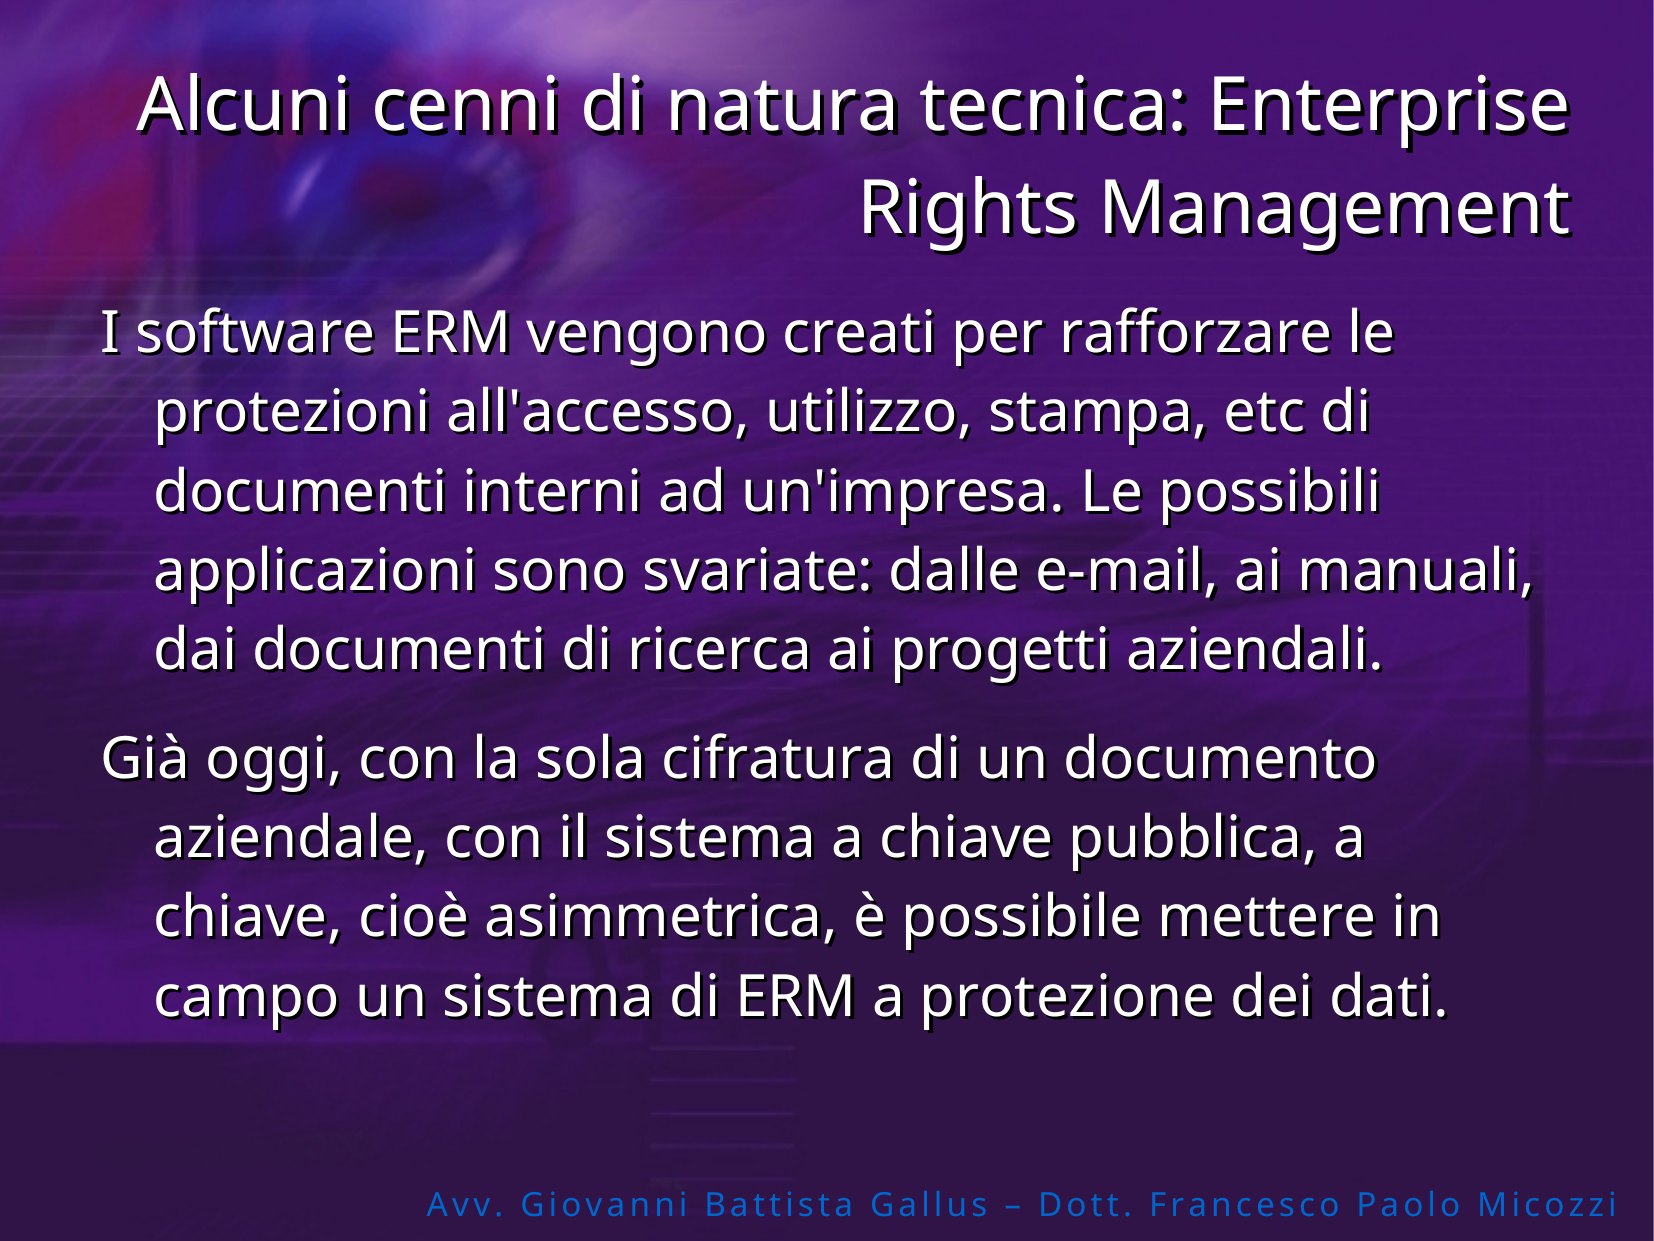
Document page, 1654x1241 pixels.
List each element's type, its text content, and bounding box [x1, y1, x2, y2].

picture [0, 0, 1654, 1241]
title Alcuni cenni di natura tecnica: Enterprise Rights Management [82, 49, 1571, 257]
list I software ERM vengono creati per rafforzare le protezioni all'accesso, utilizzo, stampa, etc di documenti interni ad un'impresa. Le possibili applicazioni sono svariate: dalle e-mail, ai manuali, dai documenti di ricerca ai progetti aziendali. Già oggi, con la sola cifratura di un documento aziendale, con il sistema a chiave pubblica, a chiave, cioè asimmetrica, è possibile mettere in campo un sistema di ERM a protezione dei dati. [82, 290, 1571, 1109]
